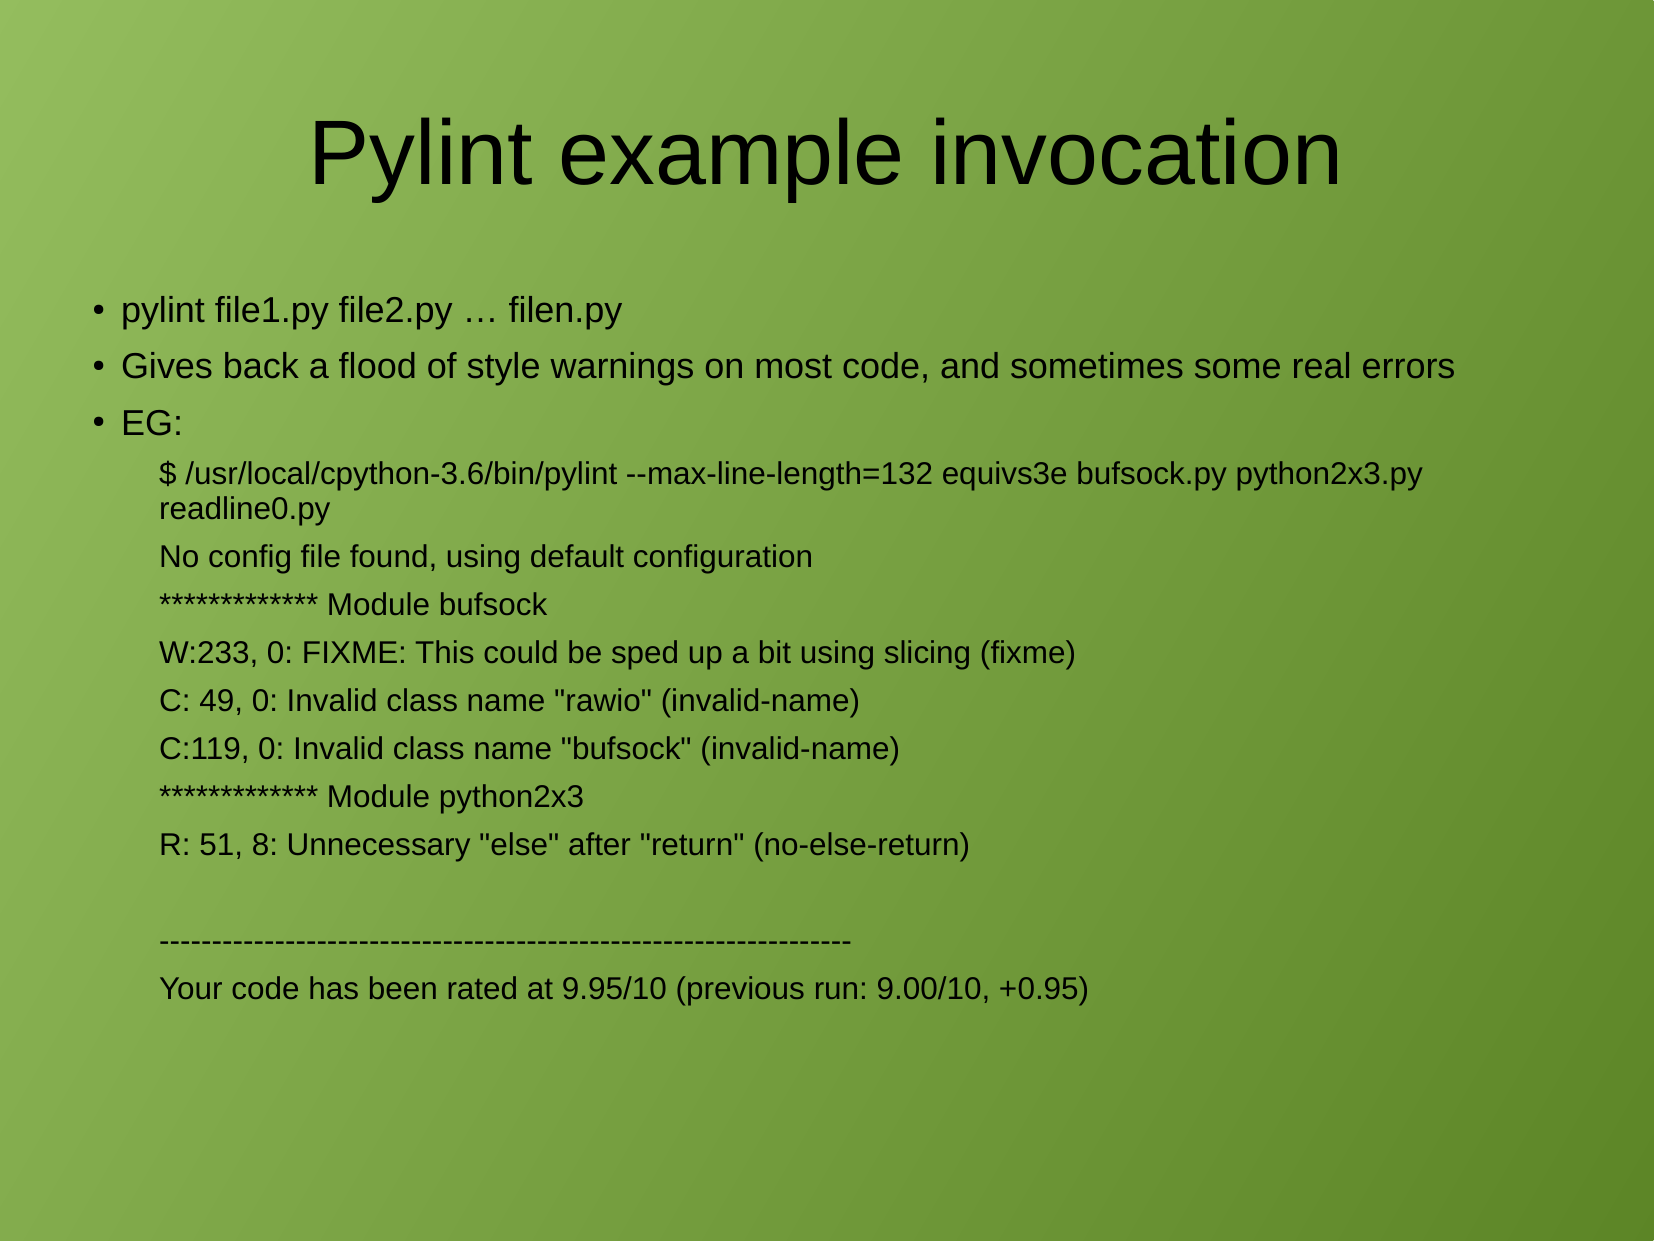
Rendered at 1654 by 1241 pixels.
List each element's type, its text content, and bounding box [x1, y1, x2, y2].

list pylint file1.py file2.py … filen.py Gives back a flood of style warnings on most code, and sometimes some real errors EG: $ /usr/local/cpython-3.6/bin/pylint --max-line-length=132 equivs3e bufsock.py python2x3.py readline0.py No config file found, using default configuration ************* Module bufsock W:233, 0: FIXME: This could be sped up a bit using slicing (fixme) C: 49, 0: Invalid class name "rawio" (invalid-name) C:119, 0: Invalid class name "bufsock" (invalid-name) ************* Module python2x3 R: 51, 8: Unnecessary "else" after "return" (no-else-return) ------------------------------------------------------------------ Your code has been rated at 9.95/10 (previous run: 9.00/10, +0.95) [82, 290, 1571, 1010]
title Pylint example invocation [82, 49, 1571, 257]
